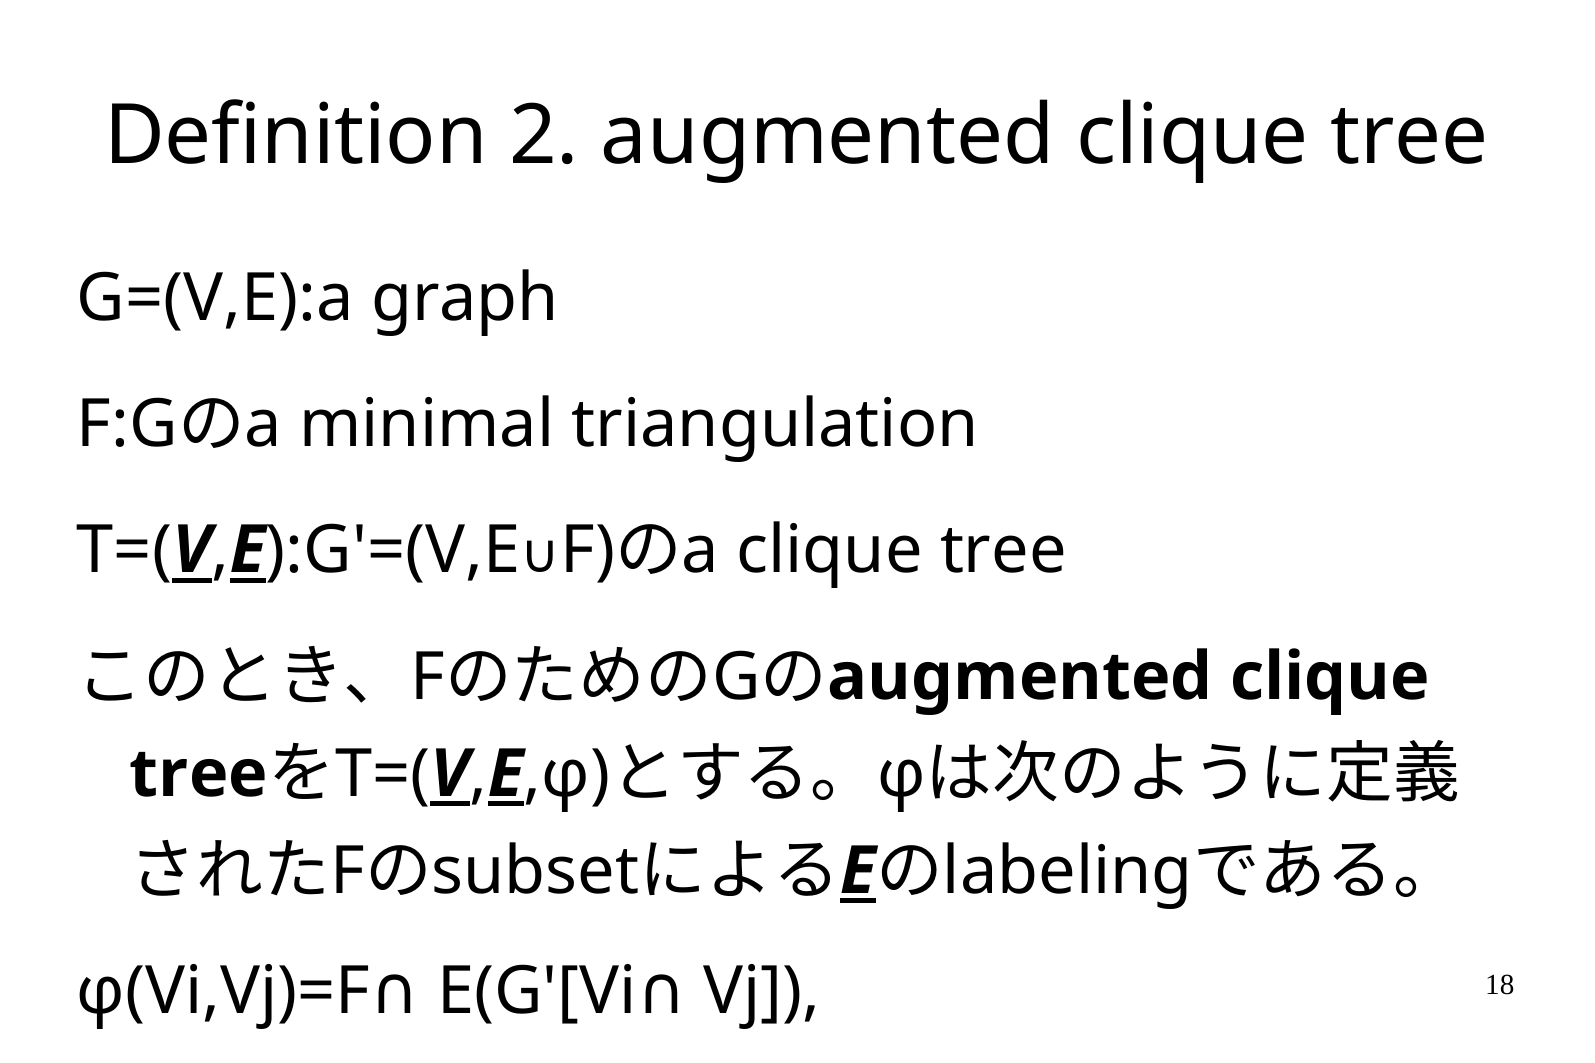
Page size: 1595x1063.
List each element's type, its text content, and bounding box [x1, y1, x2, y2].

list G=(V,E):a graph F:Gのa minimal triangulation T=(V,E):G'=(V,E∪F)のa clique tree このとき、FのためのGのaugmented clique treeをT=(V,E,φ)とする。φは次のように定義されたFのsubsetによるEのlabelingである。 φ(Vi,Vj)=F∩E(G'[Vi∩Vj]), G'[U]はV(G')のsubset UによってinduceされたG'のsubgraph [59, 248, 1515, 1063]
title Definition 2. augmented clique tree [59, 49, 1536, 213]
